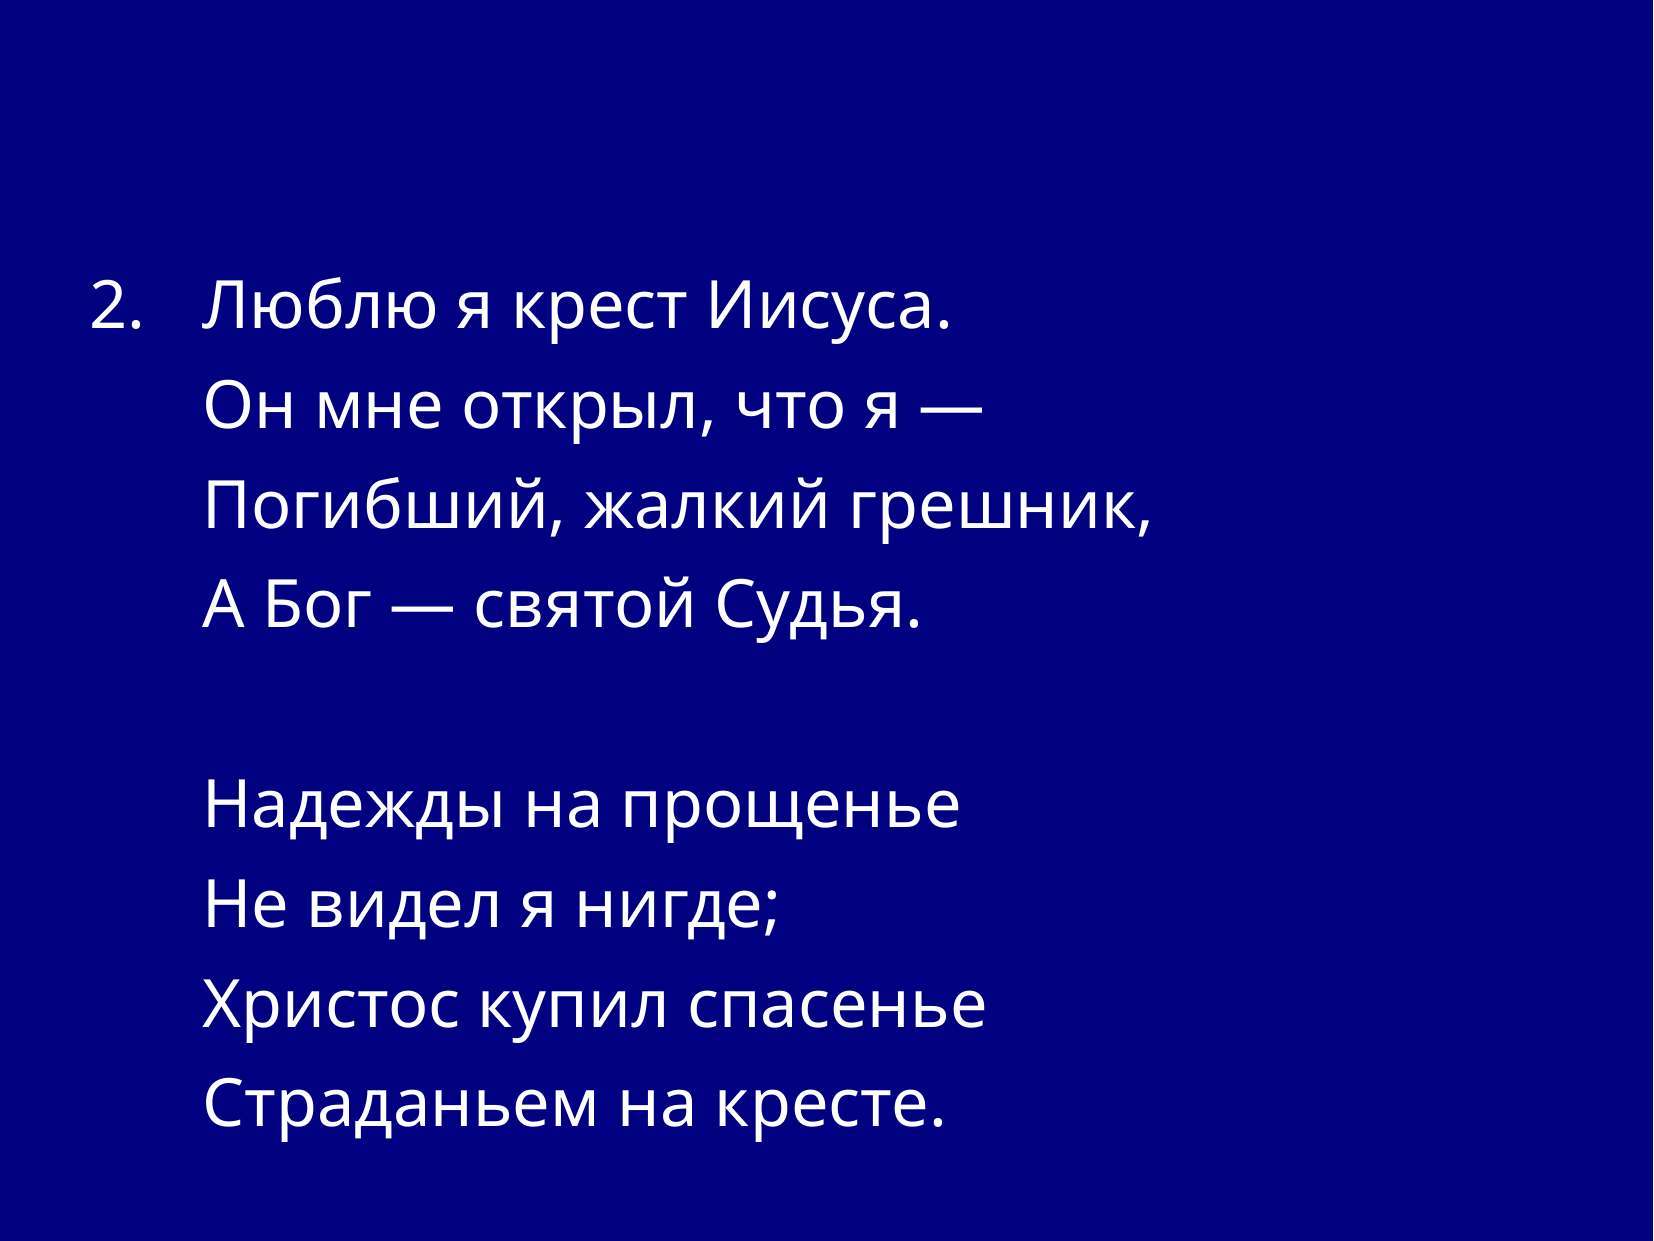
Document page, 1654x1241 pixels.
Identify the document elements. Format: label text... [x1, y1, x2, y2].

text_box 2. Люблю я крест Иисуса. Он мне открыл, что я — Погибший, жалкий грешник, А Бог — святой Судья. Надежды на прощенье Не видел я нигде; Христос купил спасенье Страданьем на кресте. [75, 150, 1576, 1163]
